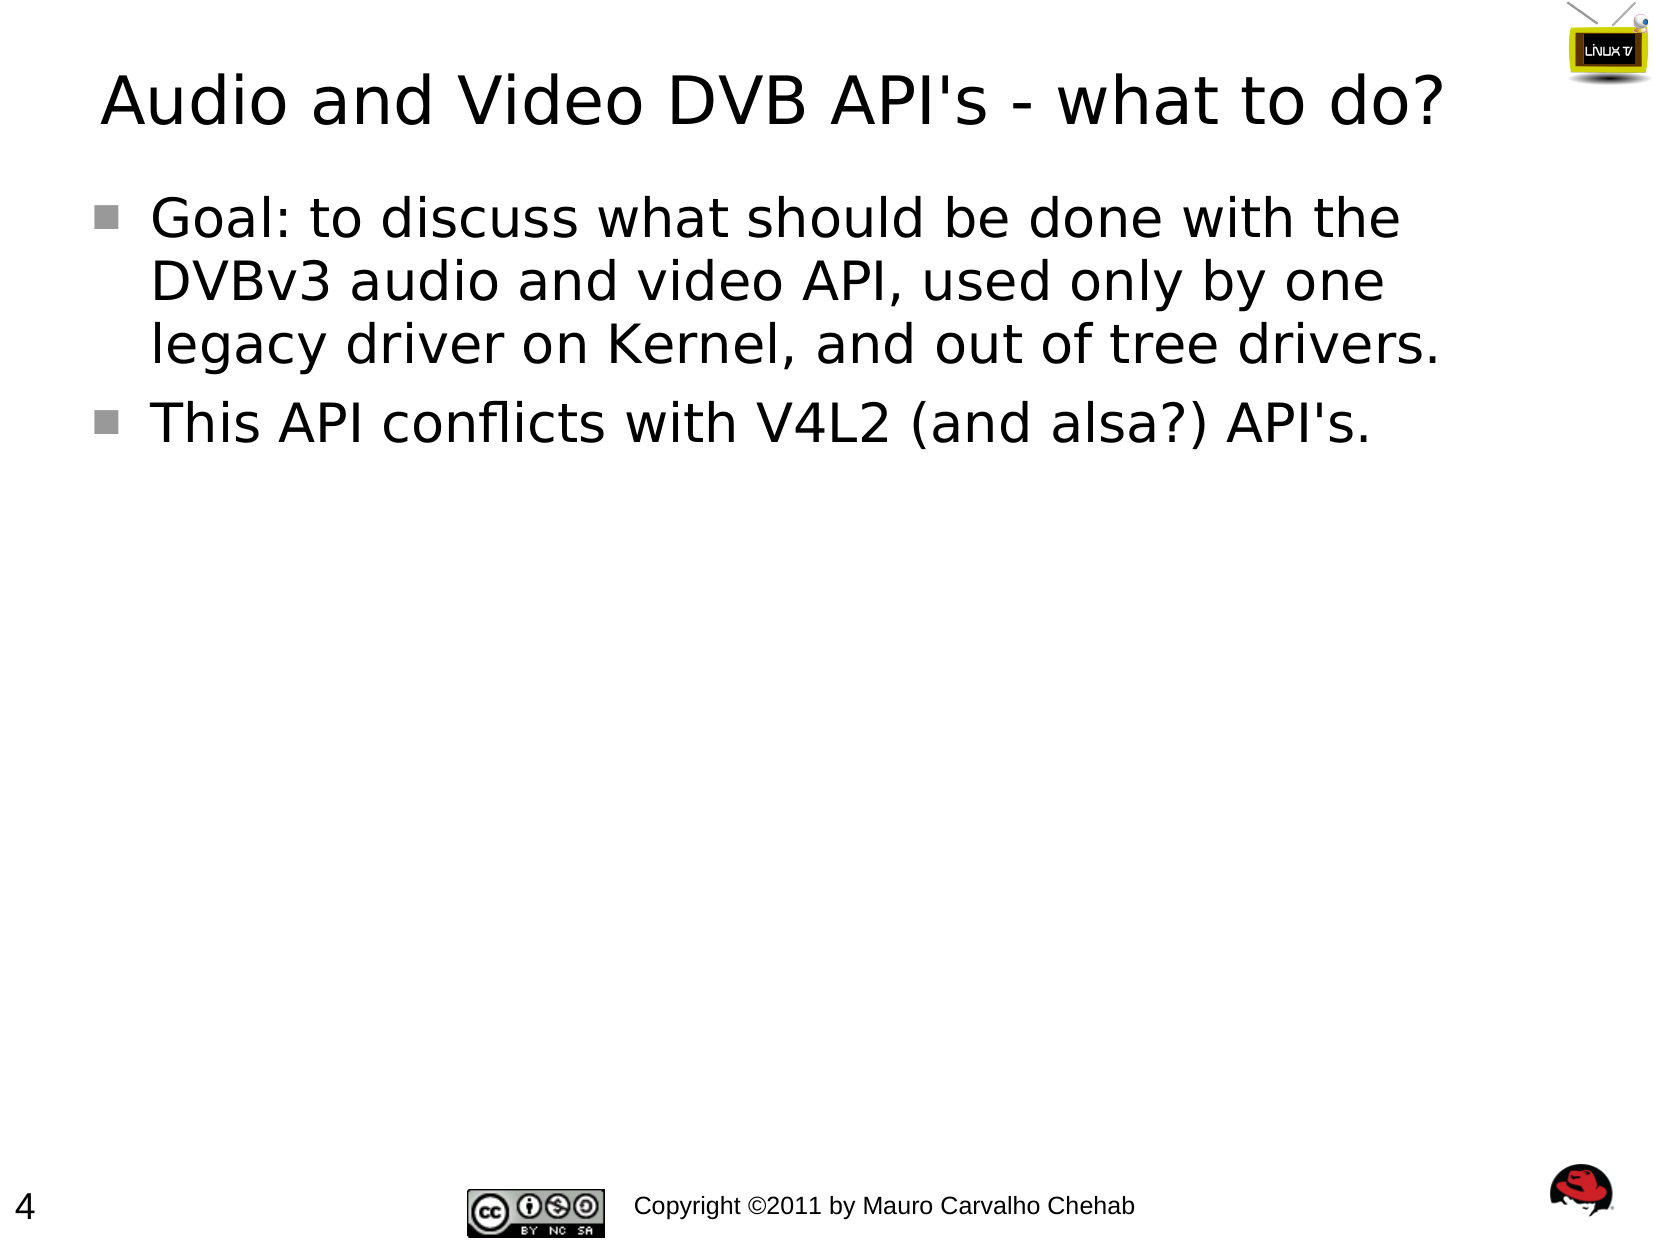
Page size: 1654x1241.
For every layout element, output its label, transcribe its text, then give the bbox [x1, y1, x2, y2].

title Audio and Video DVB API's - what to do? [100, 45, 1506, 157]
list Goal: to discuss what should be done with the DVBv3 audio and video API, used only by one legacy driver on Kernel, and out of tree drivers. This API conflicts with V4L2 (and alsa?) API's. [94, 187, 1500, 1174]
picture [1564, 0, 1654, 89]
picture [1549, 1162, 1619, 1224]
picture [467, 1189, 605, 1238]
